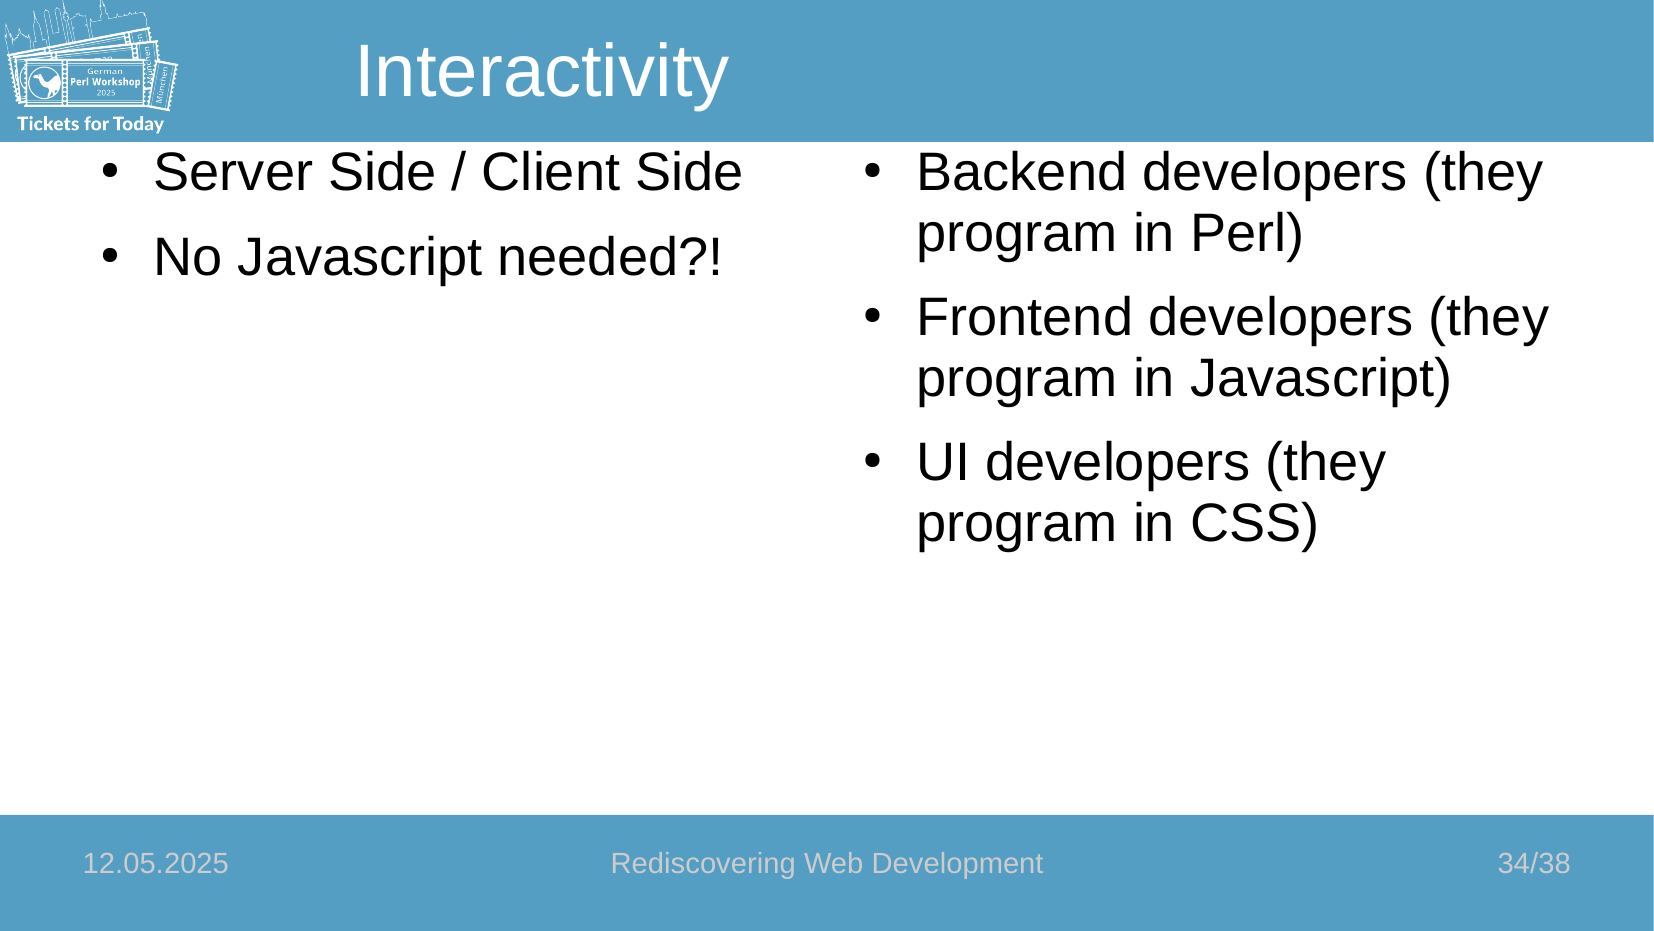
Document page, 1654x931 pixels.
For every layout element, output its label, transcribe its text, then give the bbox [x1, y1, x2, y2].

picture [3, 0, 180, 154]
title Interactivity [354, 5, 1654, 136]
list Backend developers (they program in Perl) Frontend developers (they program in Javascript) UI developers (they program in CSS) [845, 141, 1572, 815]
list Server Side / Client Side No Javascript needed?! [82, 141, 809, 815]
